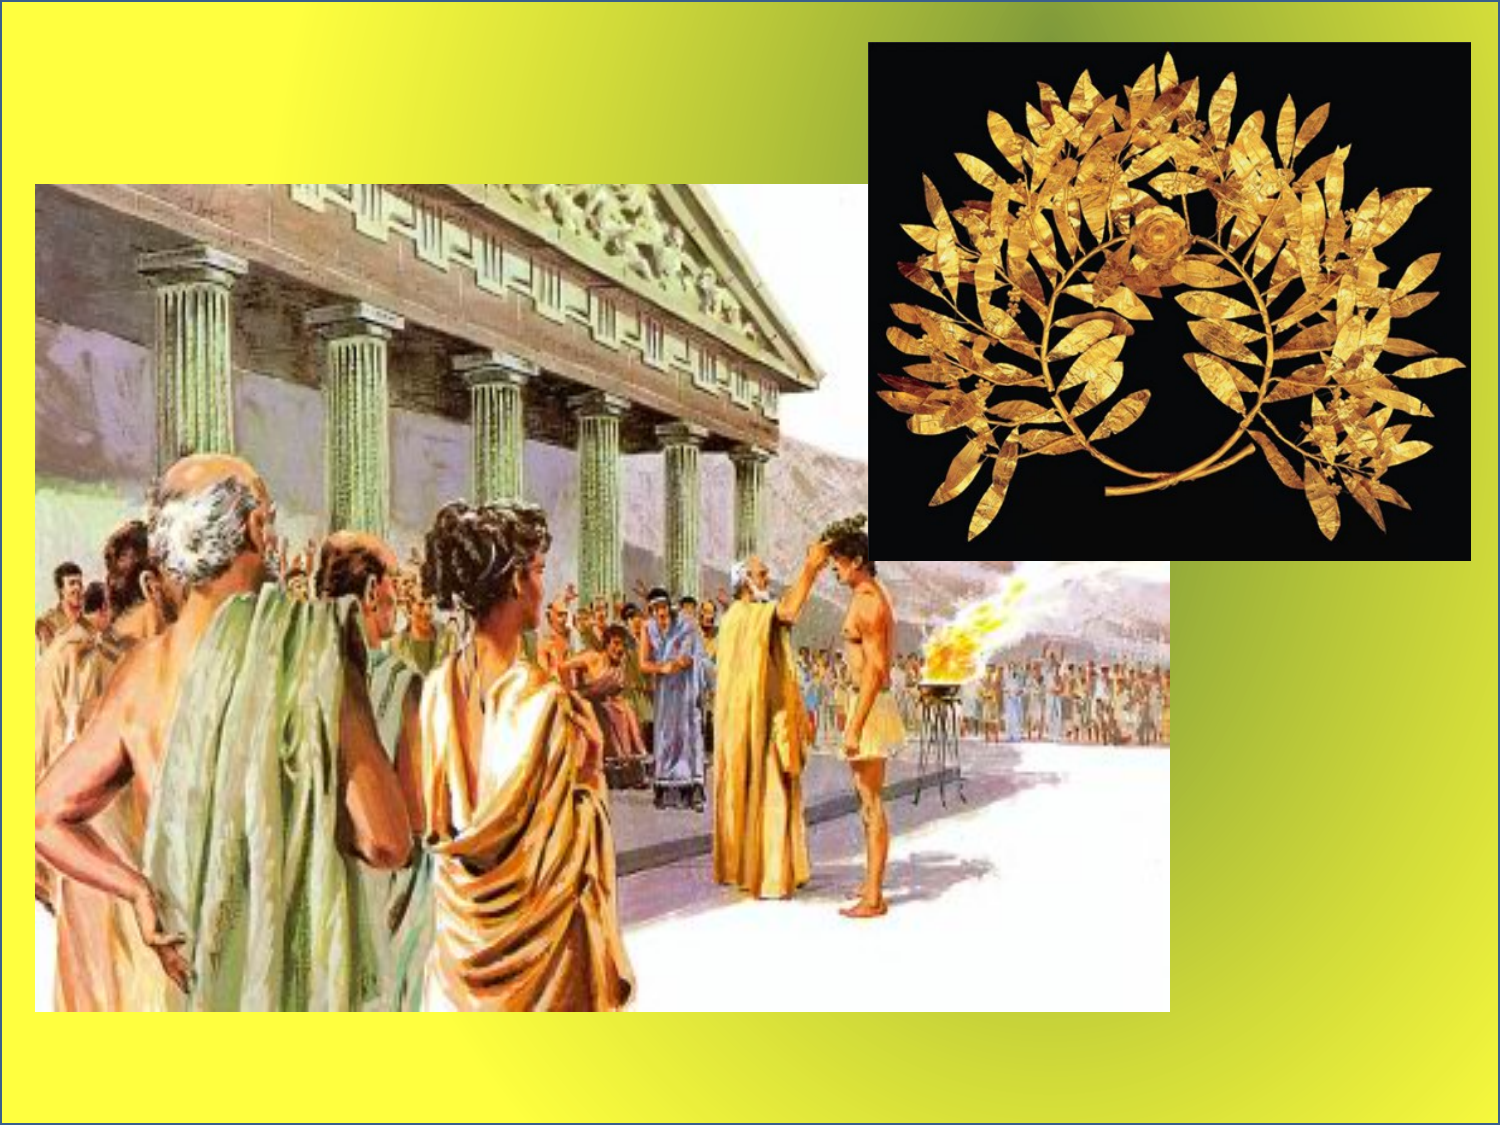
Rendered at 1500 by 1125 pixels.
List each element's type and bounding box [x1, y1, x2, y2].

text_box [0, 0, 1500, 1125]
picture [35, 42, 1471, 1012]
